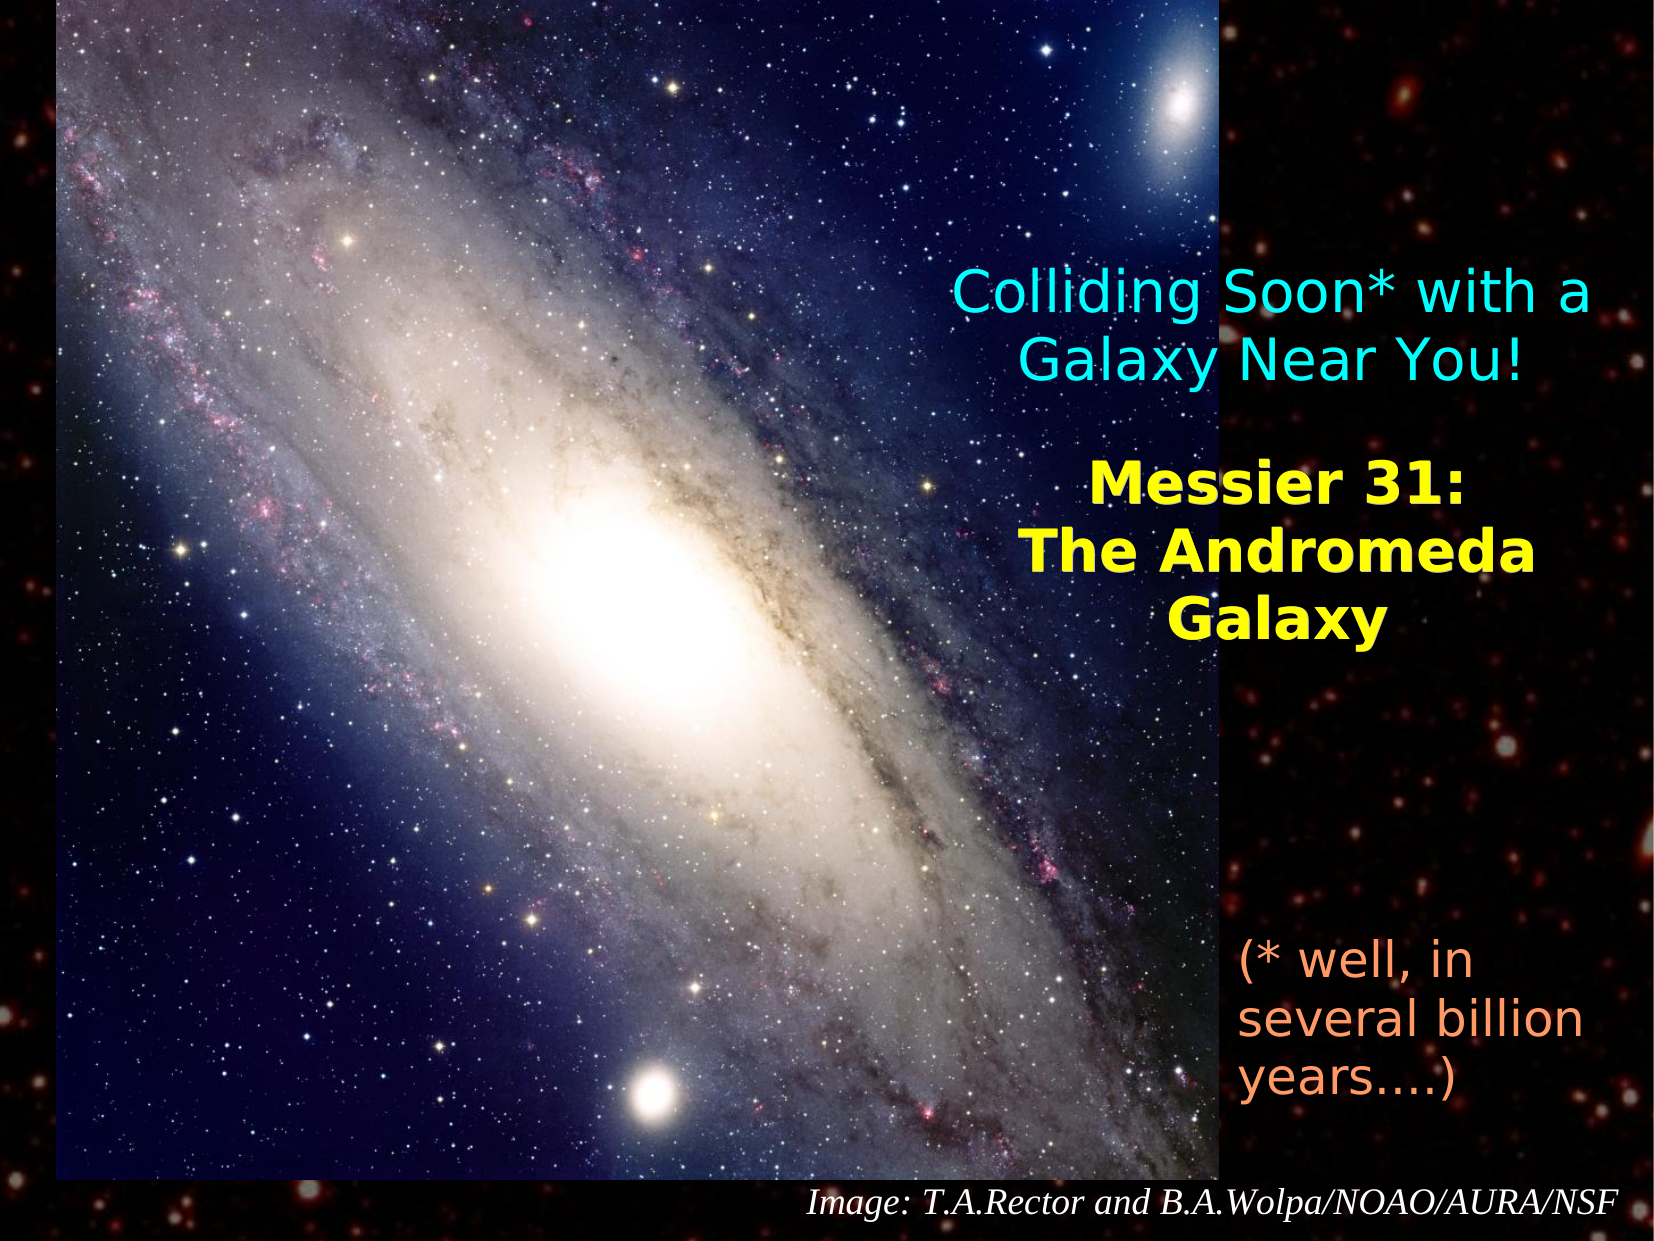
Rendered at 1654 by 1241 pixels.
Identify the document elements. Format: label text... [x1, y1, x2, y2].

text_box (* well, in several billion years....) [1237, 931, 1651, 1107]
text_box Messier 31: The Andromeda Galaxy [1018, 450, 1538, 654]
picture [0, 0, 1654, 1241]
text_box Image: T.A.Rector and B.A.Wolpa/NOAO/AURA/NSF [806, 1181, 1651, 1223]
text_box Colliding Soon* with a Galaxy Near You! [951, 258, 1594, 394]
